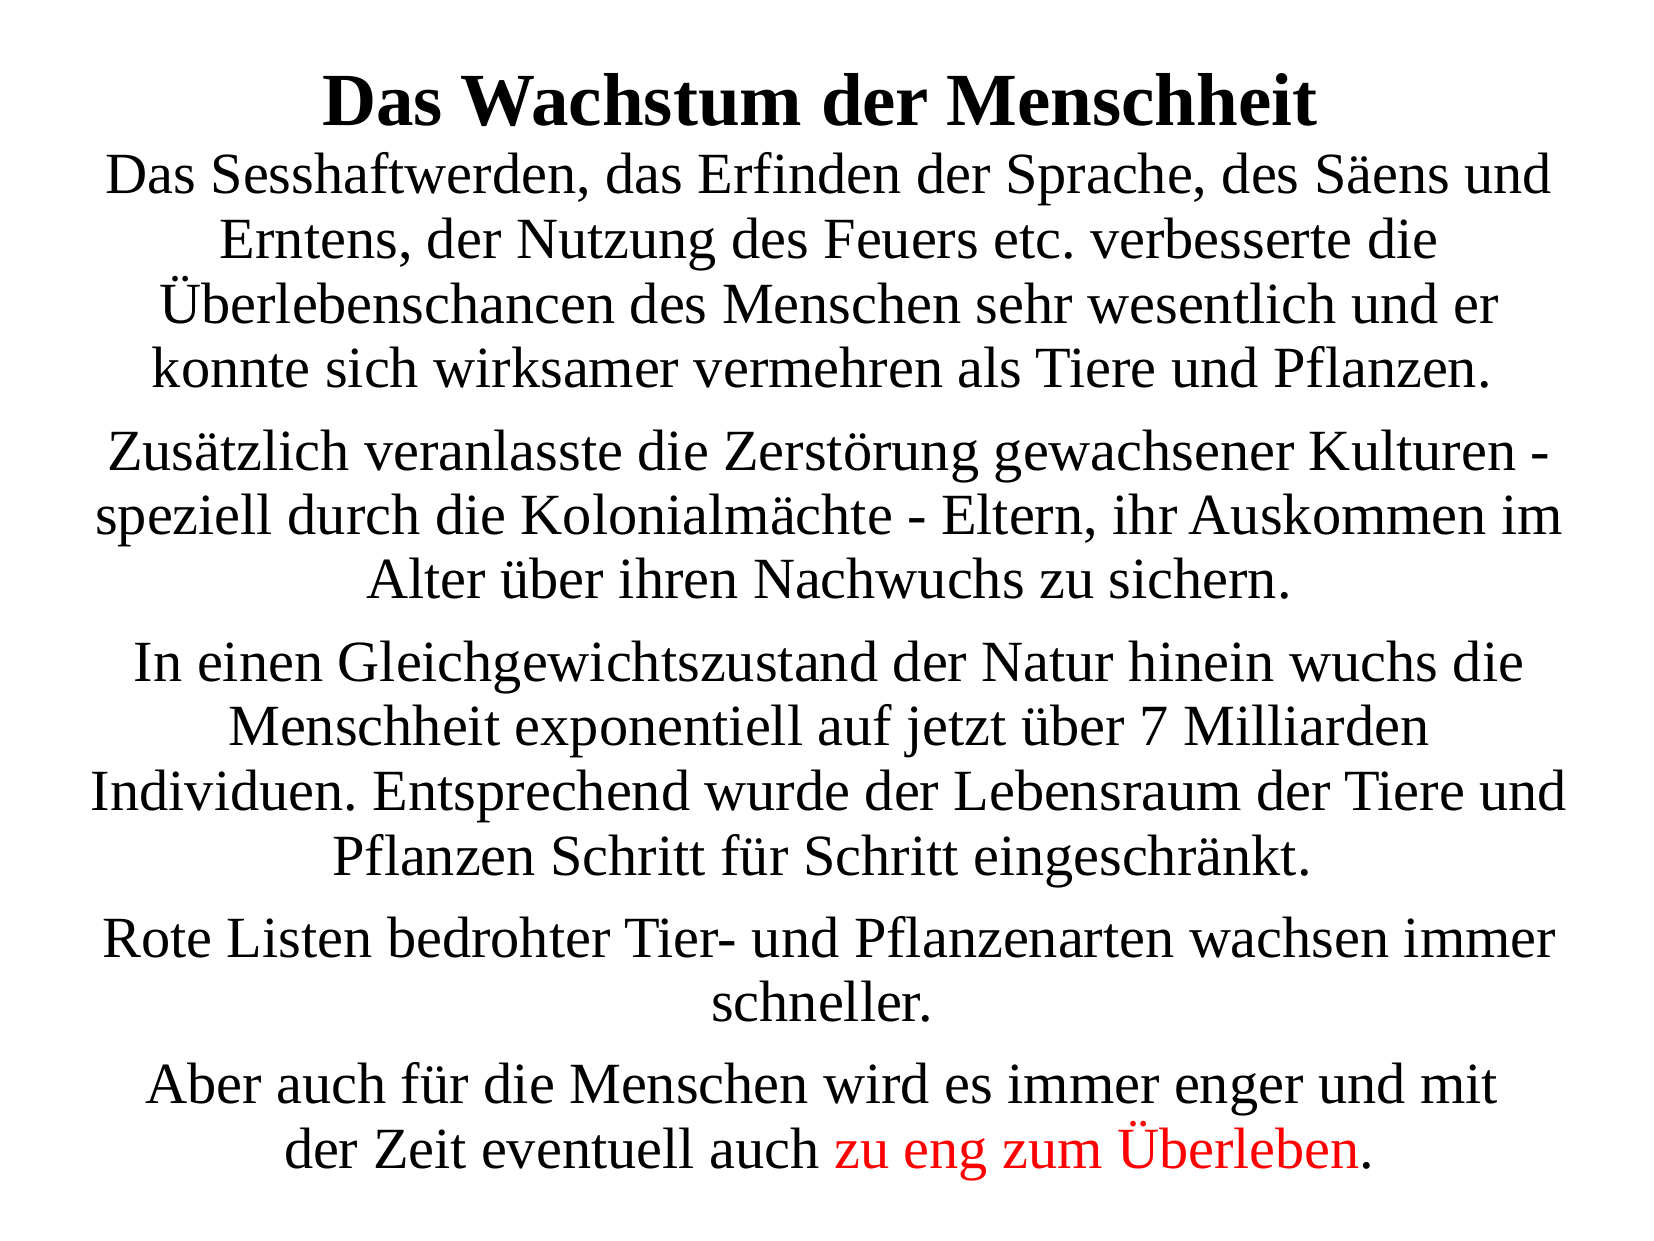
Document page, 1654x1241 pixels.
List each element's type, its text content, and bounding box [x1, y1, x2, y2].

text_box Das Wachstum der Menschheit Das Sesshaftwerden, das Erfinden der Sprache, des Säens und Erntens, der Nutzung des Feuers etc. verbesserte die Überlebenschancen des Menschen sehr wesentlich und er konnte sich wirksamer vermehren als Tiere und Pflanzen. Zusätzlich veranlasste die Zerstörung gewachsener Kulturen - speziell durch die Kolonialmächte - Eltern, ihr Auskommen im Alter über ihren Nachwuchs zu sichern. In einen Gleichgewichtszustand der Natur hinein wuchs die Menschheit exponentiell auf jetzt über 7 Milliarden Individuen. Entsprechend wurde der Lebensraum der Tiere und Pflanzen Schritt für Schritt eingeschränkt. Rote Listen bedrohter Tier- und Pflanzenarten wachsen immer schneller. Aber auch für die Menschen wird es immer enger und mit der Zeit eventuell auch zu eng zum Überleben. [76, 51, 1589, 1189]
